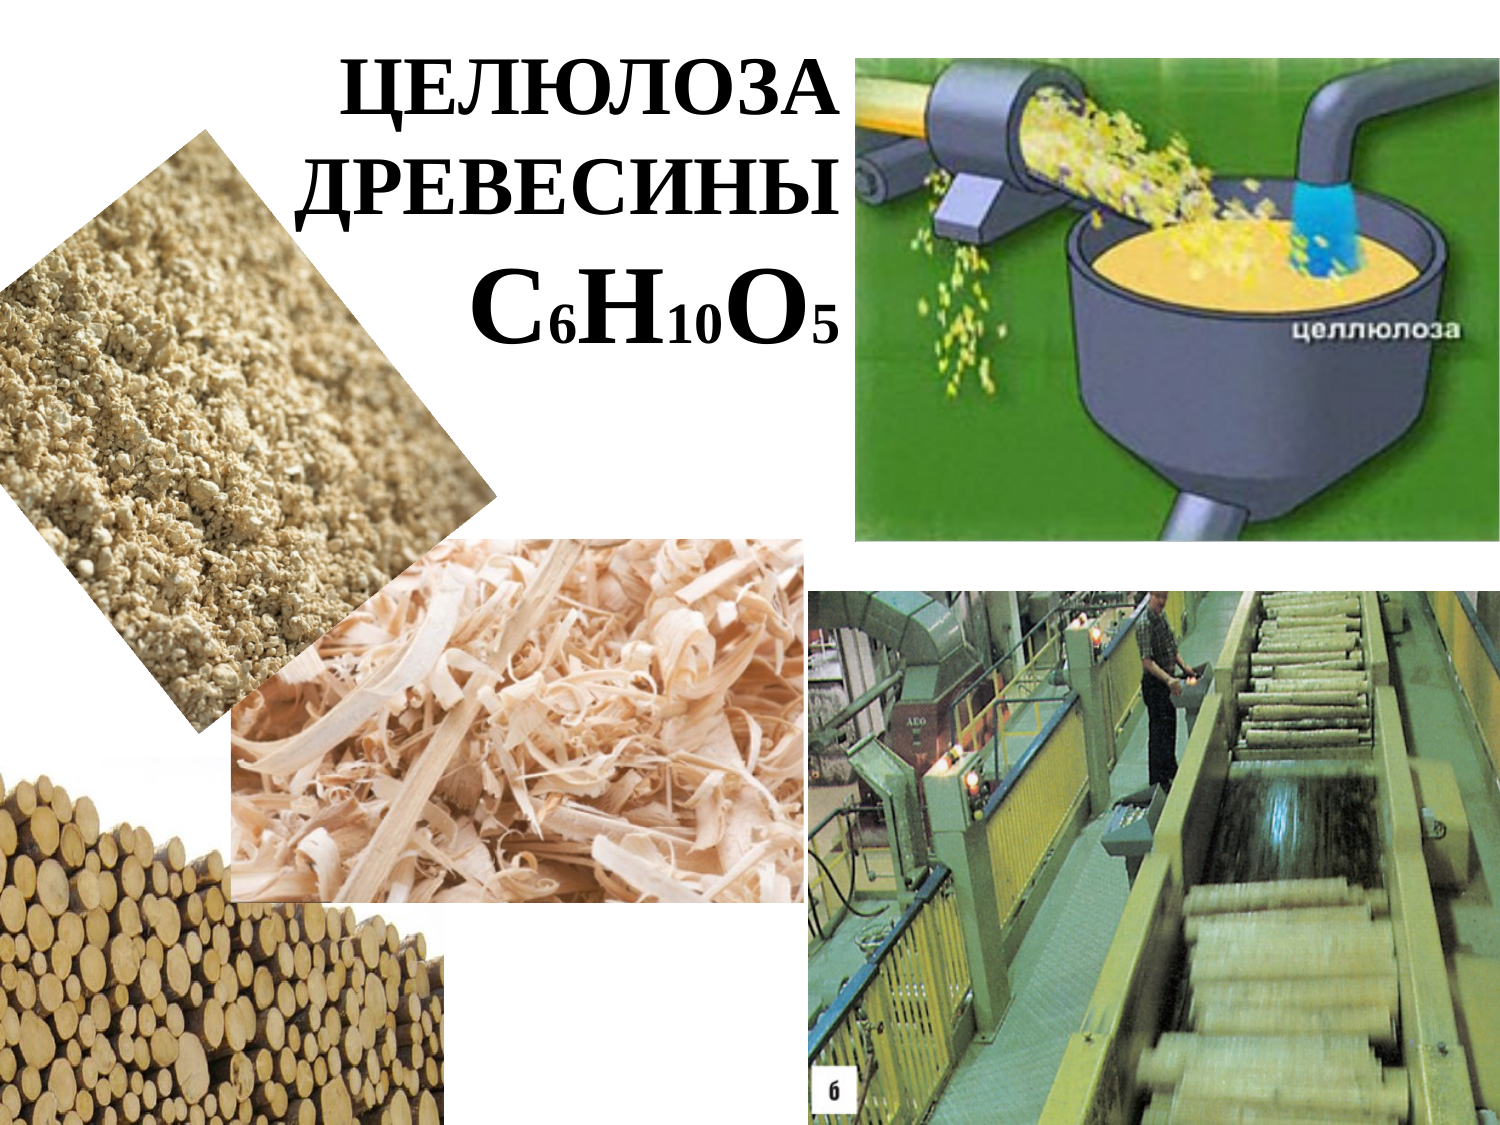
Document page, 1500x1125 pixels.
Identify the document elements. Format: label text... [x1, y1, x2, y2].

text_box ЦЕЛЮЛОЗА ДРЕВЕСИНЫ C6H10O5 [0, 23, 856, 374]
picture [0, 128, 804, 1125]
picture [855, 58, 1500, 542]
picture [808, 591, 1500, 1125]
